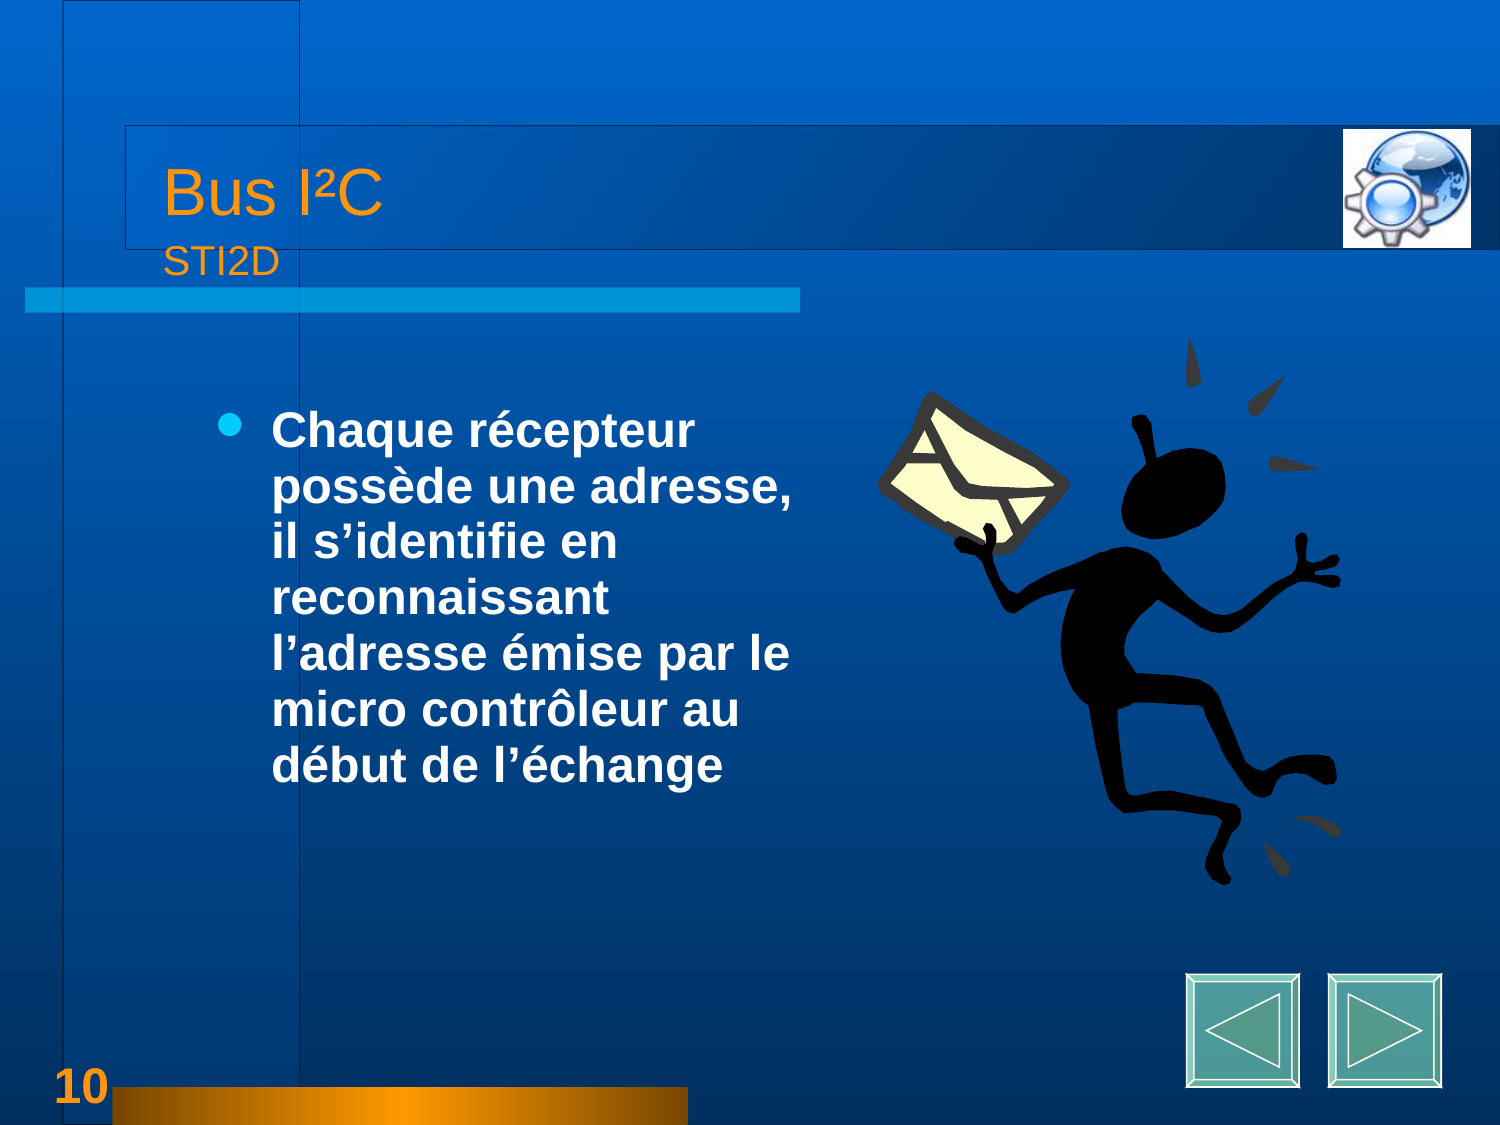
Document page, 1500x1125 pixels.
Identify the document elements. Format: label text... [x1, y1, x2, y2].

picture [1343, 129, 1471, 248]
picture [877, 335, 1343, 886]
text_box [1330, 974, 1442, 1087]
text_box [1188, 974, 1300, 1087]
list Chaque récepteur possède une adresse, il s’identifie en reconnaissant l’adresse émise par le micro contrôleur au début de l’échange [200, 394, 826, 1070]
